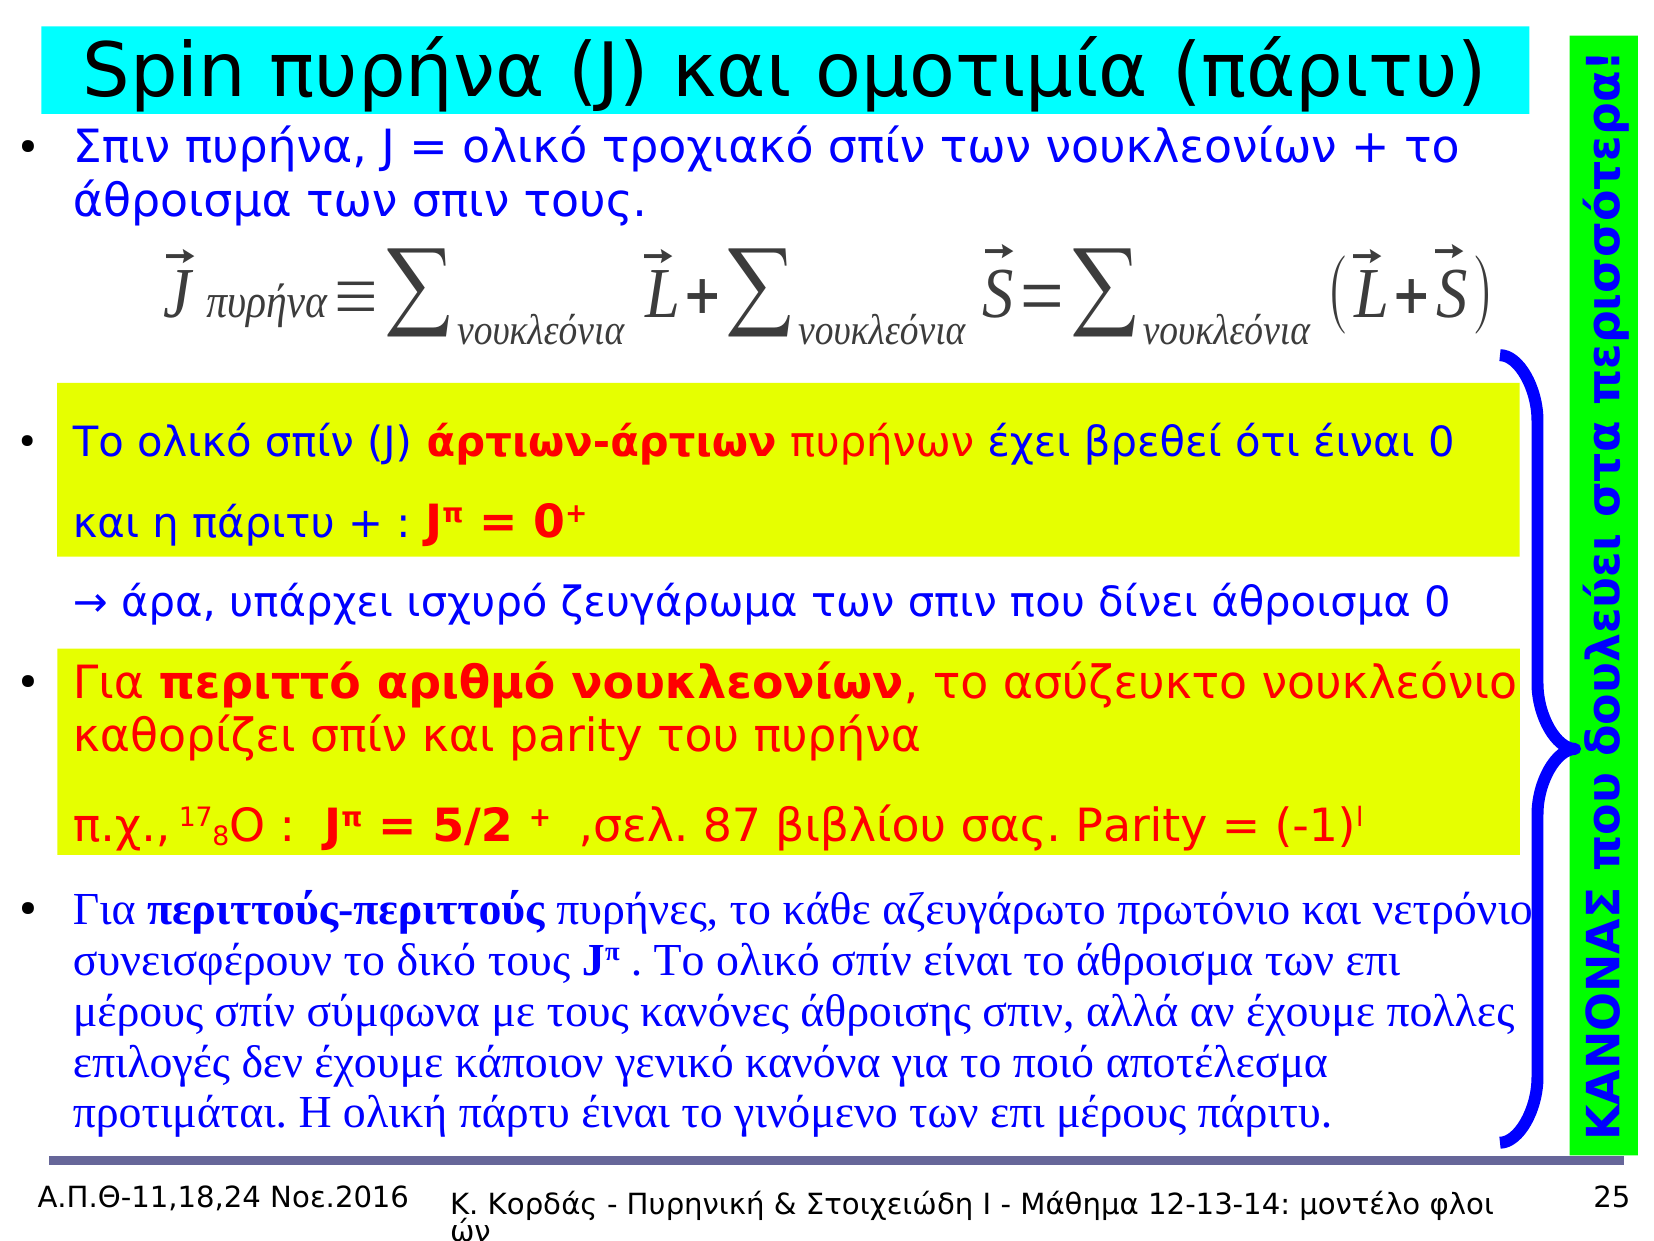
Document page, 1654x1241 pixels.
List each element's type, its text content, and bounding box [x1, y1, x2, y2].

chart [147, 241, 1513, 355]
title Spin πυρήνα (J) και ομοτιμία (πάριτυ) [41, 26, 1530, 114]
text_box ΚΑΝΟΝΑΣ που δουλεύει στα περισσότερα! [1569, 35, 1638, 1156]
list Σπιν πυρήνα, J = ολικό τροχιακό σπίν των νουκλεονίων + το άθροισμα των σπιν τους. To ολικό σπίν (J) άρτιων-άρτιων πυρήνων έχει βρεθεί ότι έιναι 0 και η πάριτυ + : Jπ = 0+ → άρα, υπάρχει ισχυρό ζευγάρωμα των σπιν που δίνει άθροισμα 0 Για περιττό αριθμό νουκλεονίων, το ασύζευκτο νουκλεόνιο καθορίζει σπίν και parity του πυρήνα π.χ., 178Ο : Jπ = 5/2 + ,σελ. 87 βιβλίου σας. Parity = (-1)l Για περιττούς-περιττούς πυρήνες, το κάθε αζευγάρωτο πρωτόνιο και νετρόνιο συνεισφέρουν το δικό τους Jπ . Το ολικό σπίν είναι το άθροισμα των επι μέρους σπίν σύμφωνα με τους κανόνες άθροισης σπιν, αλλά αν έχουμε πολλες επιλογές δεν έχουμε κάποιον γενικό κανόνα για το ποιό αποτέλεσμα προτιμάται. Η ολική πάρτυ έιναι το γινόμενο των επι μέρους πάριτυ. [2, 120, 1536, 1155]
